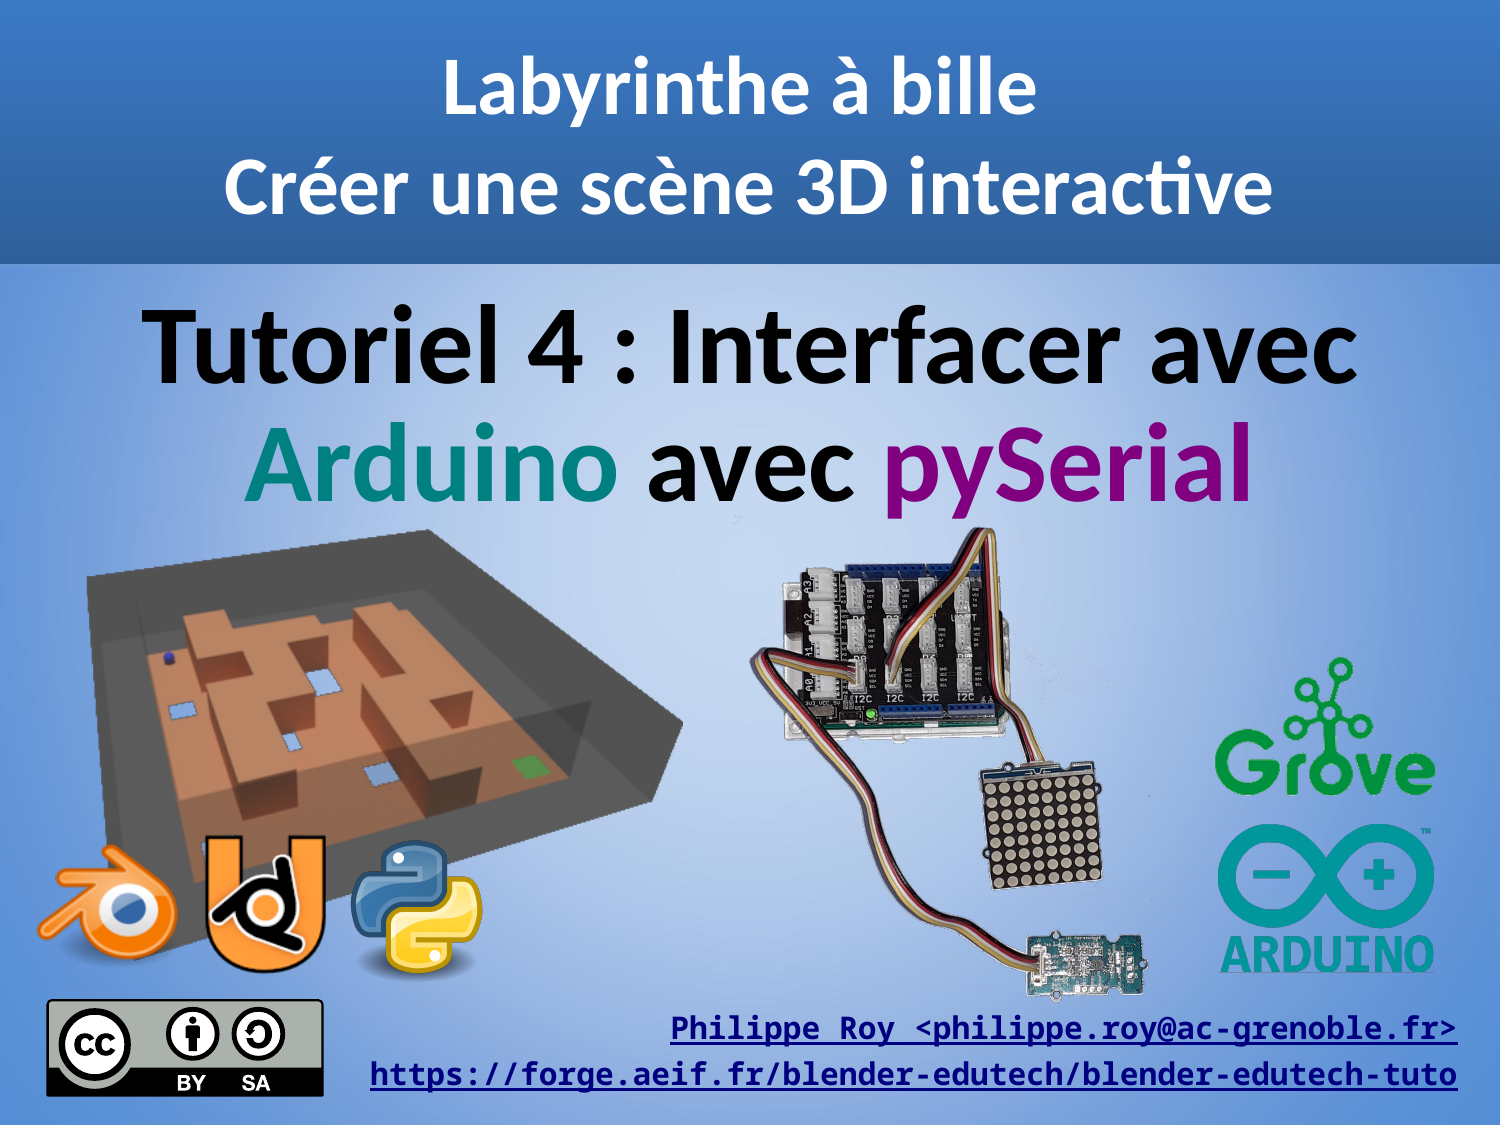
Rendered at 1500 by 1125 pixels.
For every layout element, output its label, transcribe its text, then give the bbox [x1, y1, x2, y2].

picture [0, 515, 1500, 1125]
text_box Tutoriel 4 : Interfacer avec Arduino avec pySerial [0, 281, 1500, 584]
picture [0, 264, 1500, 281]
title Labyrinthe à bille Créer une scène 3D interactive [0, 0, 1500, 264]
text_box https://forge.aeif.fr/blender-edutech/blender-edutech-tuto [338, 1051, 1473, 1097]
text_box Philippe Roy <philippe.roy@ac-grenoble.fr> [338, 1004, 1473, 1051]
